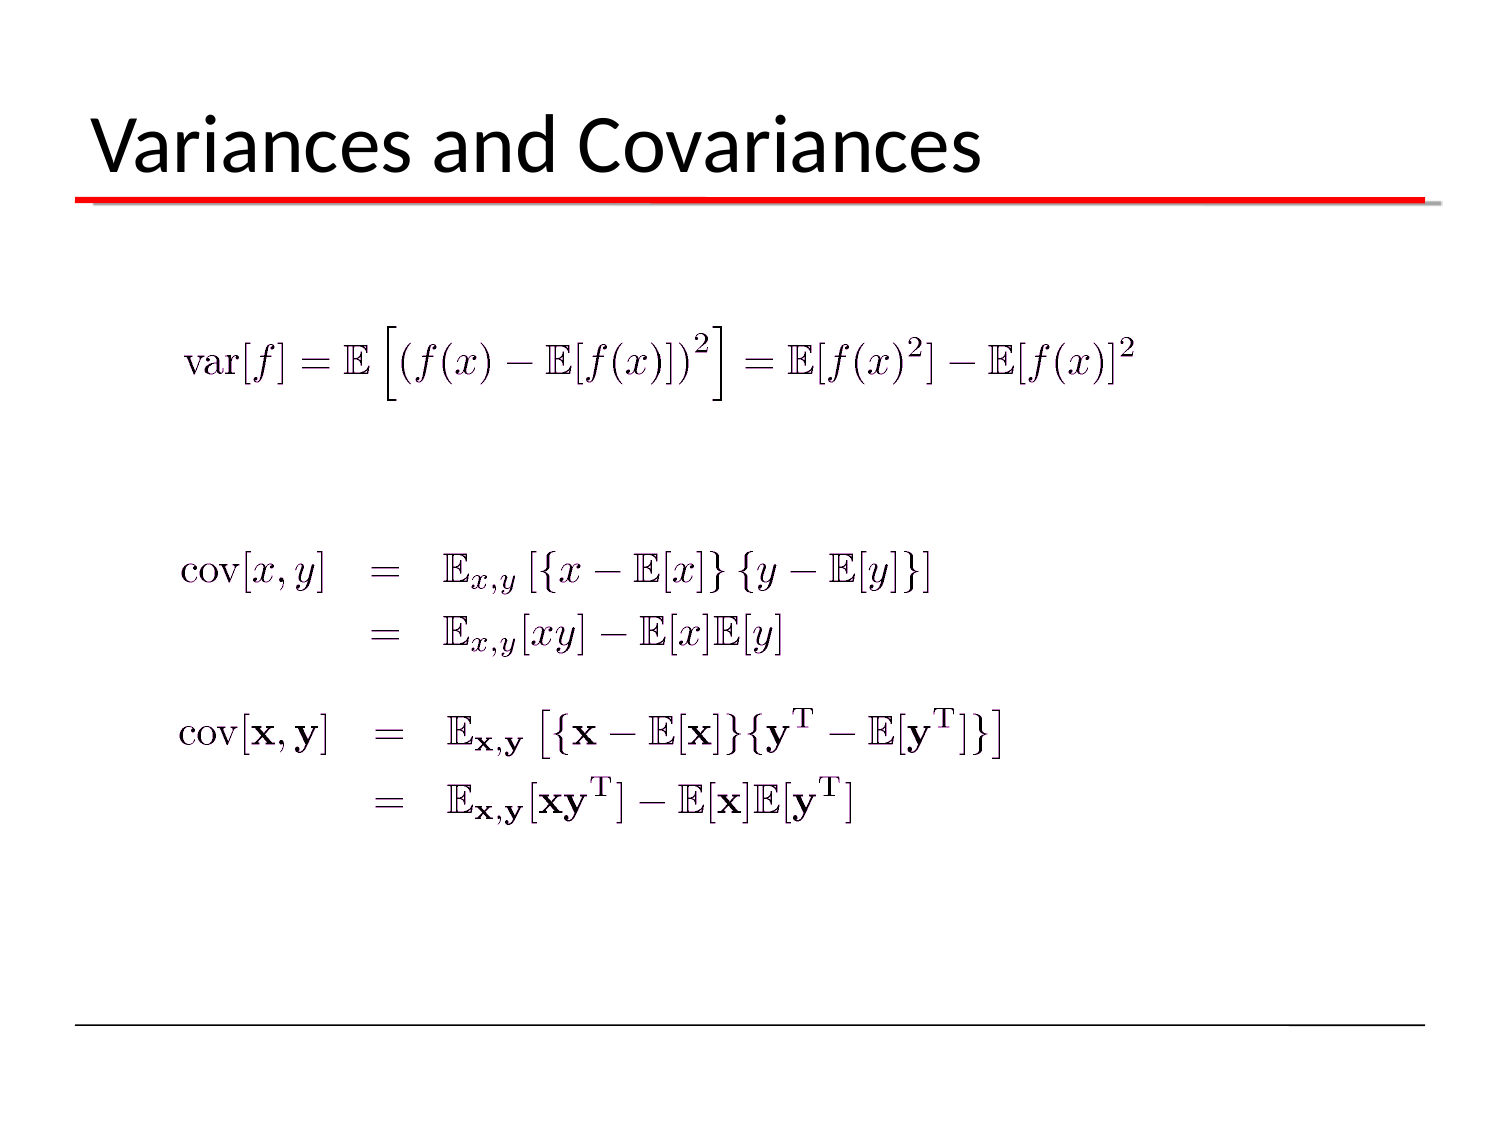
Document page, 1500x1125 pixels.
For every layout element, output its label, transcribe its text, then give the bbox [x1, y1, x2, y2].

title Variances and Covariances [75, 45, 1426, 233]
picture [177, 549, 932, 659]
picture [176, 703, 1002, 826]
picture [182, 324, 1137, 404]
